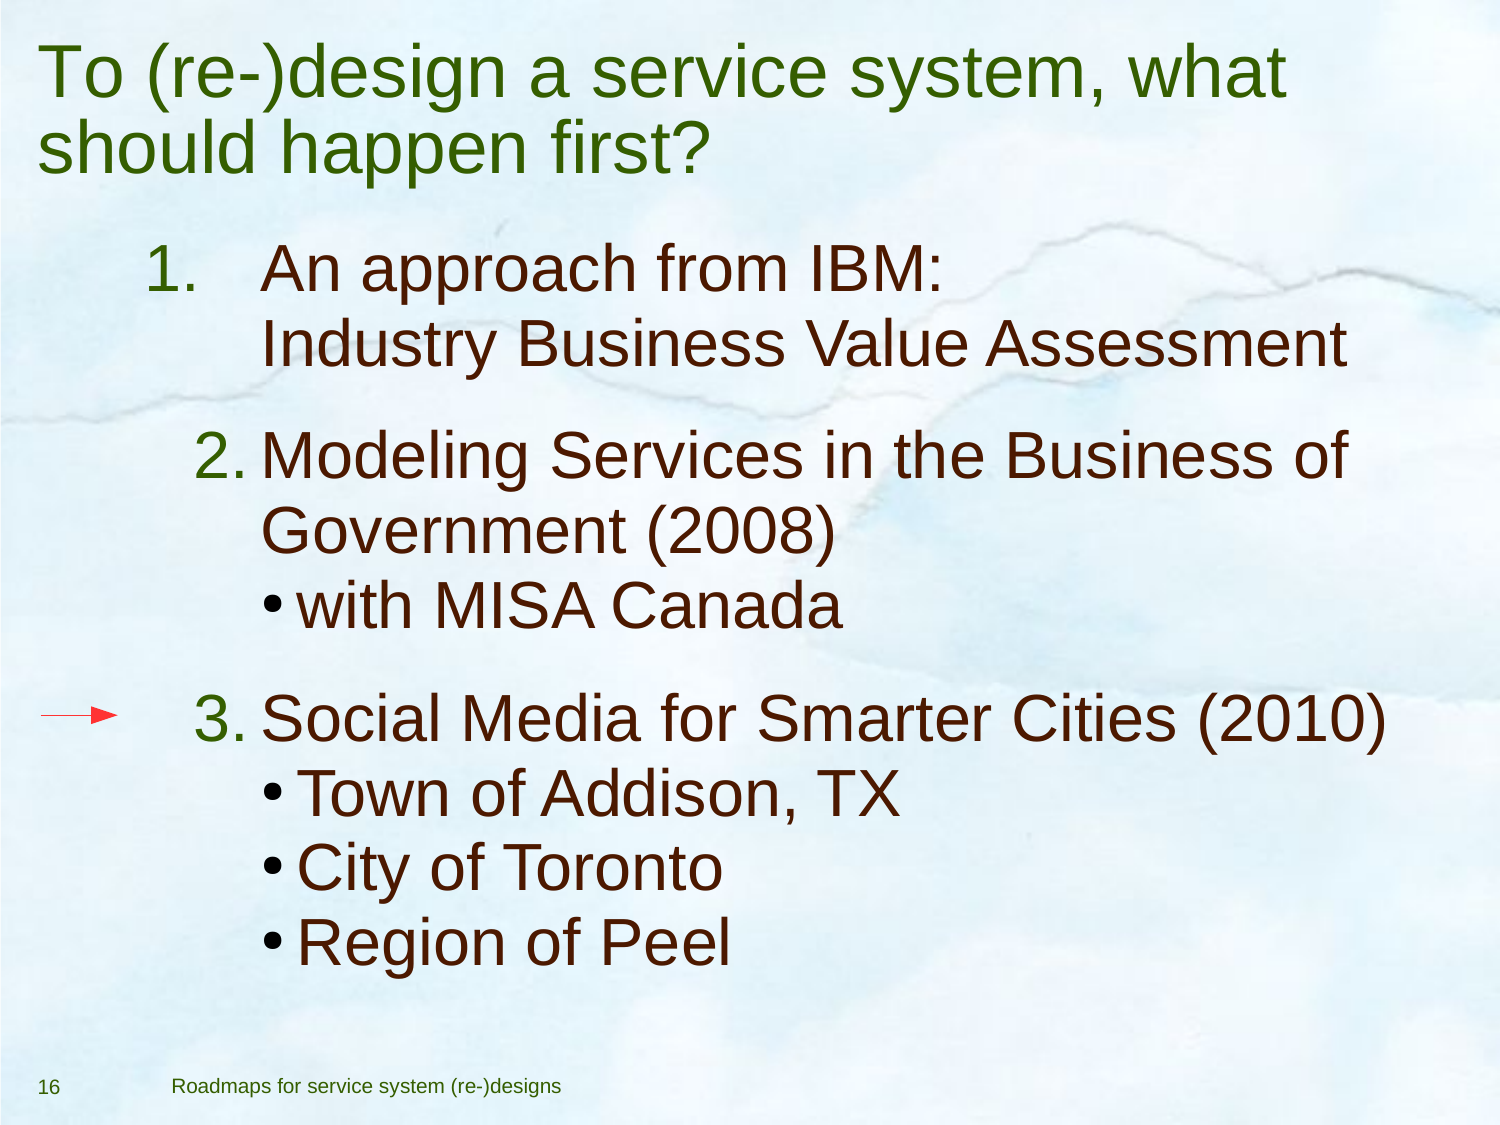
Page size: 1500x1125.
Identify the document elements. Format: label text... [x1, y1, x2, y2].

picture [0, 0, 1500, 1125]
table_header An approach from IBM: Industry Business Value Assessment [255, 225, 1439, 413]
title To (re-)design a service system, what should happen first? [37, 37, 1463, 198]
table_cell Social Media for Smarter Cities (2010) Town of Addison, TX City of Toronto Region of Peel [255, 675, 1439, 1021]
table_cell 3. [138, 675, 255, 1021]
table_cell 2. [138, 413, 255, 675]
table_header 1. [138, 225, 255, 413]
table_cell Modeling Services in the Business of Government (2008) with MISA Canada [255, 413, 1439, 675]
